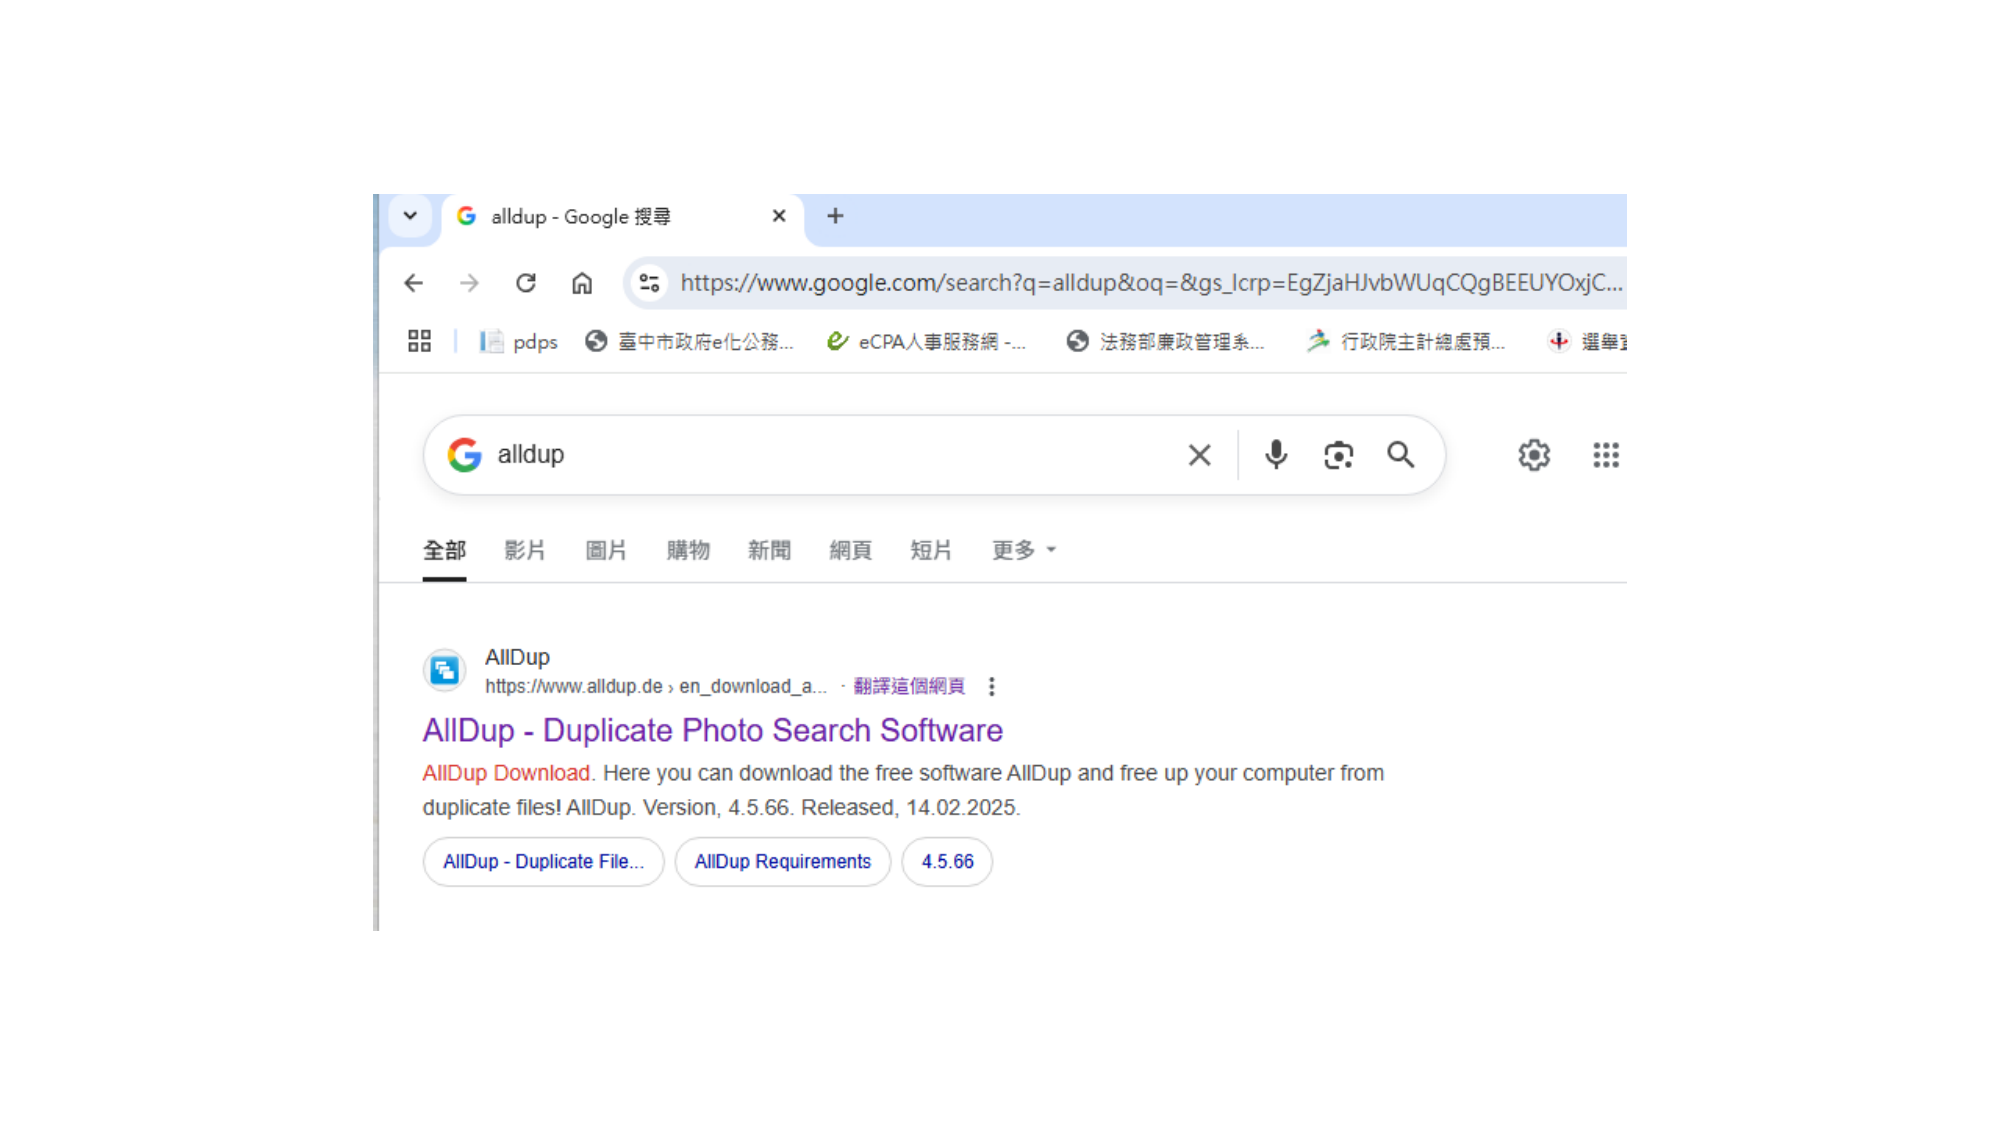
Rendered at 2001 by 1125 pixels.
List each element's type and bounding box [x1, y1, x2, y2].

picture [373, 194, 1627, 931]
